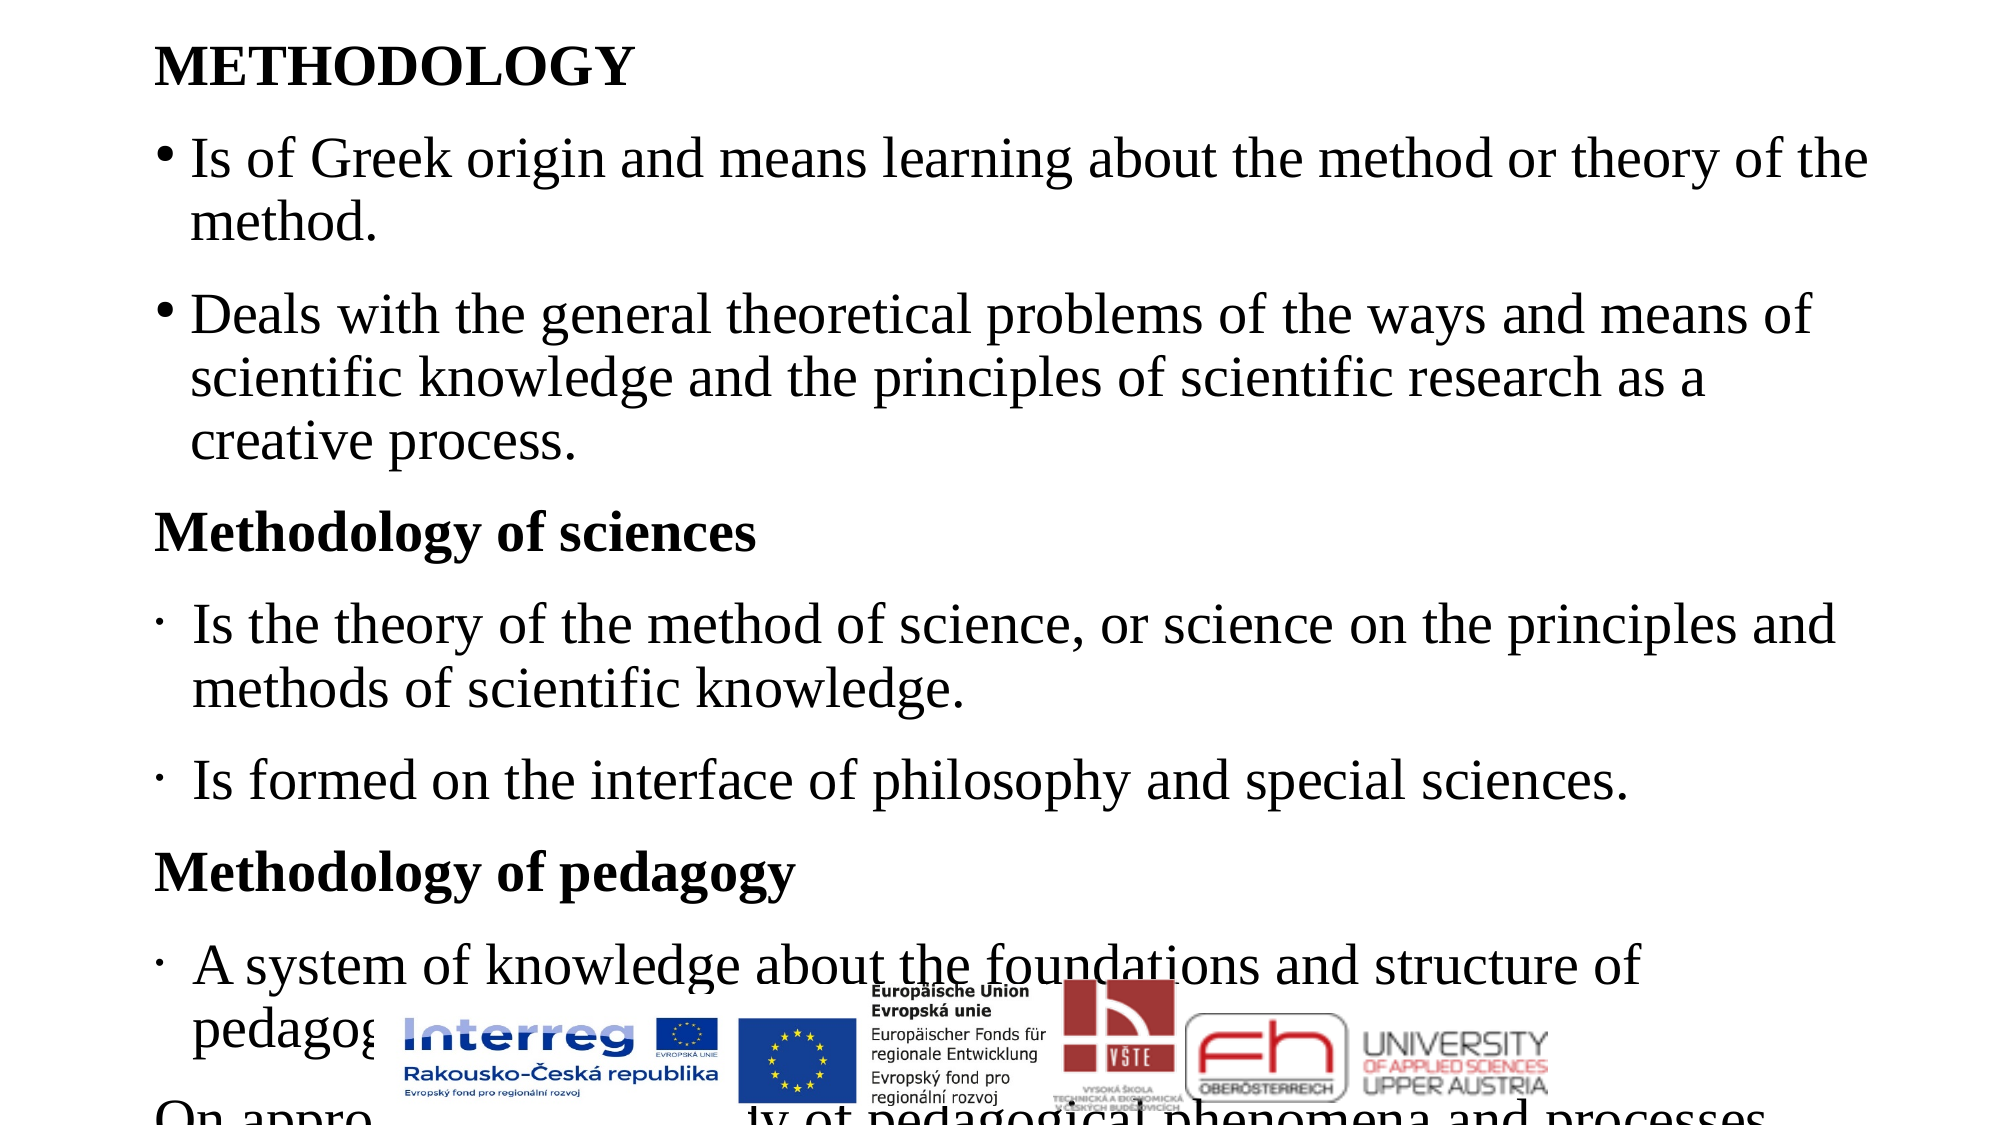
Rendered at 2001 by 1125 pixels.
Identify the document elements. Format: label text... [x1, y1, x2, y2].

picture [374, 984, 1046, 1125]
picture [1053, 979, 1184, 1111]
list METHODOLOGY Is of Greek origin and means learning about the method or theory of the method. Deals with the general theoretical problems of the ways and means of scientific knowledge and the principles of scientific research as a creative process. Methodology of sciences Is the theory of the method of science, or science on the principles and methods of scientific knowledge. Is formed on the interface of philosophy and special sciences. Methodology of pedagogy A system of knowledge about the foundations and structure of pedagogical theory, On approaches to the study of pedagogical phenomena and processes, About ways to gain knowledge that truly reflects pedagogical reality [140, 27, 1912, 995]
picture [1185, 1013, 1548, 1103]
